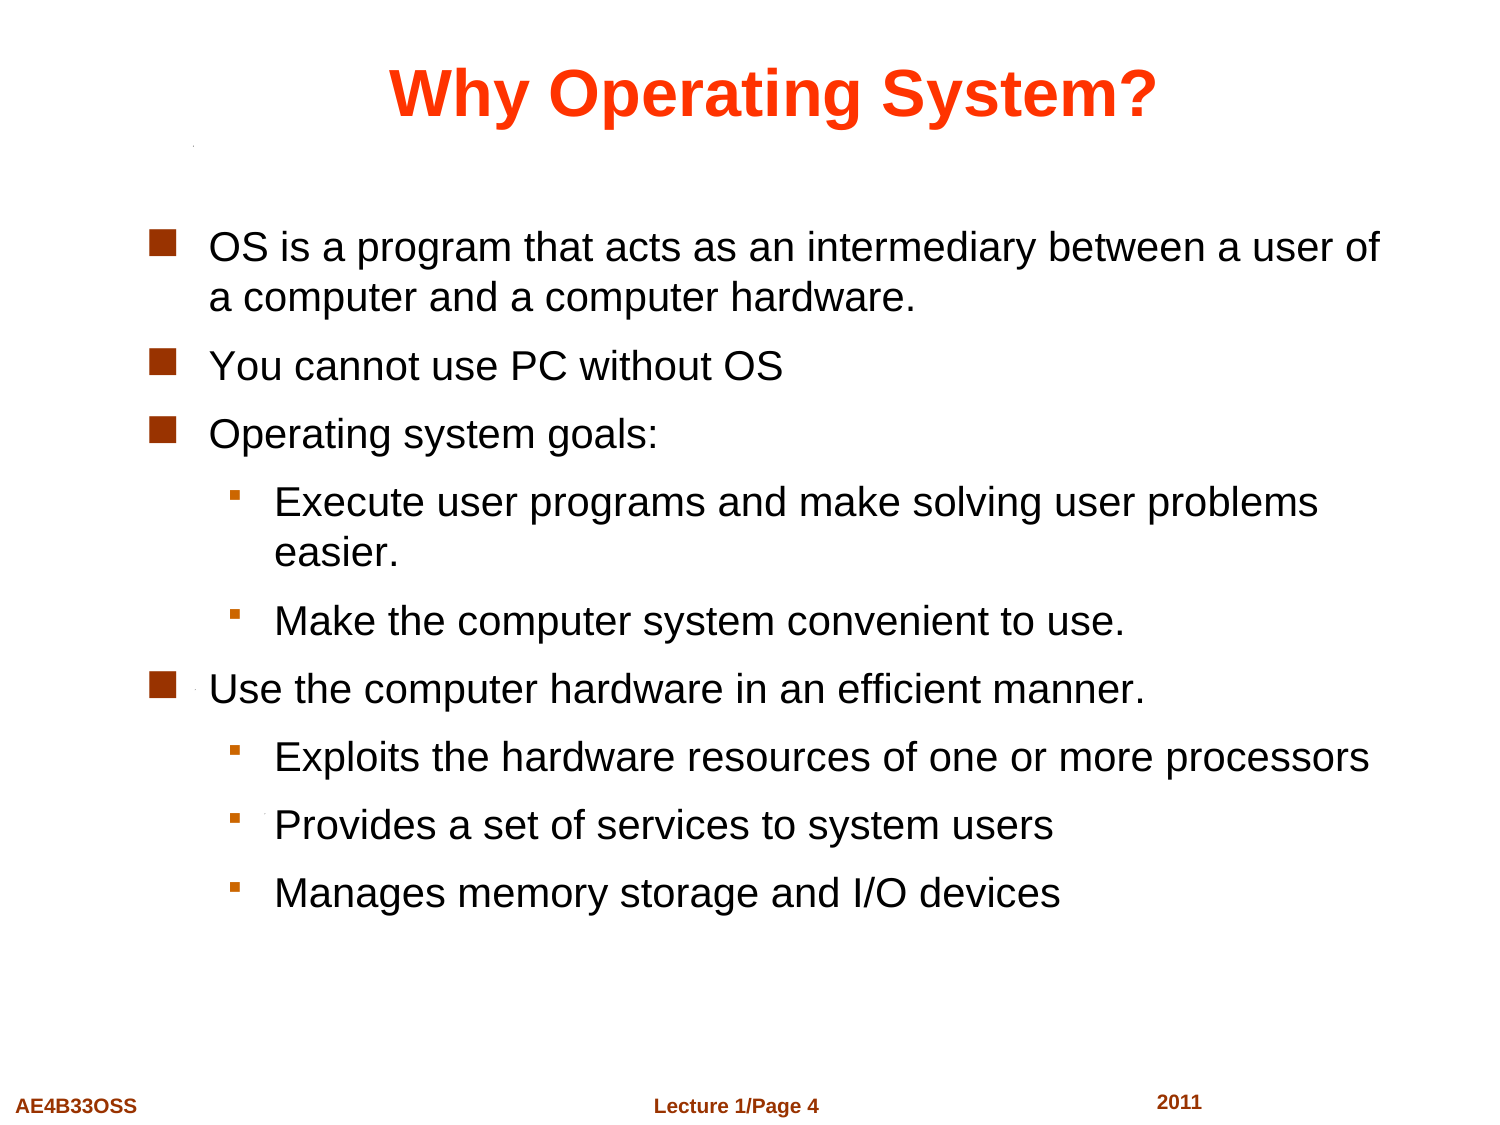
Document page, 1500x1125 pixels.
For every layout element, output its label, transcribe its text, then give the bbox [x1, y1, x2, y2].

title Why Operating System? [112, 37, 1438, 138]
list OS is a program that acts as an intermediary between a user of a computer and a computer hardware. You cannot use PC without OS Operating system goals: Execute user programs and make solving user problems easier. Make the computer system convenient to use. Use the computer hardware in an efficient manner. Exploits the hardware resources of one or more processors Provides a set of services to system users Manages memory storage and I/O devices [137, 212, 1427, 948]
